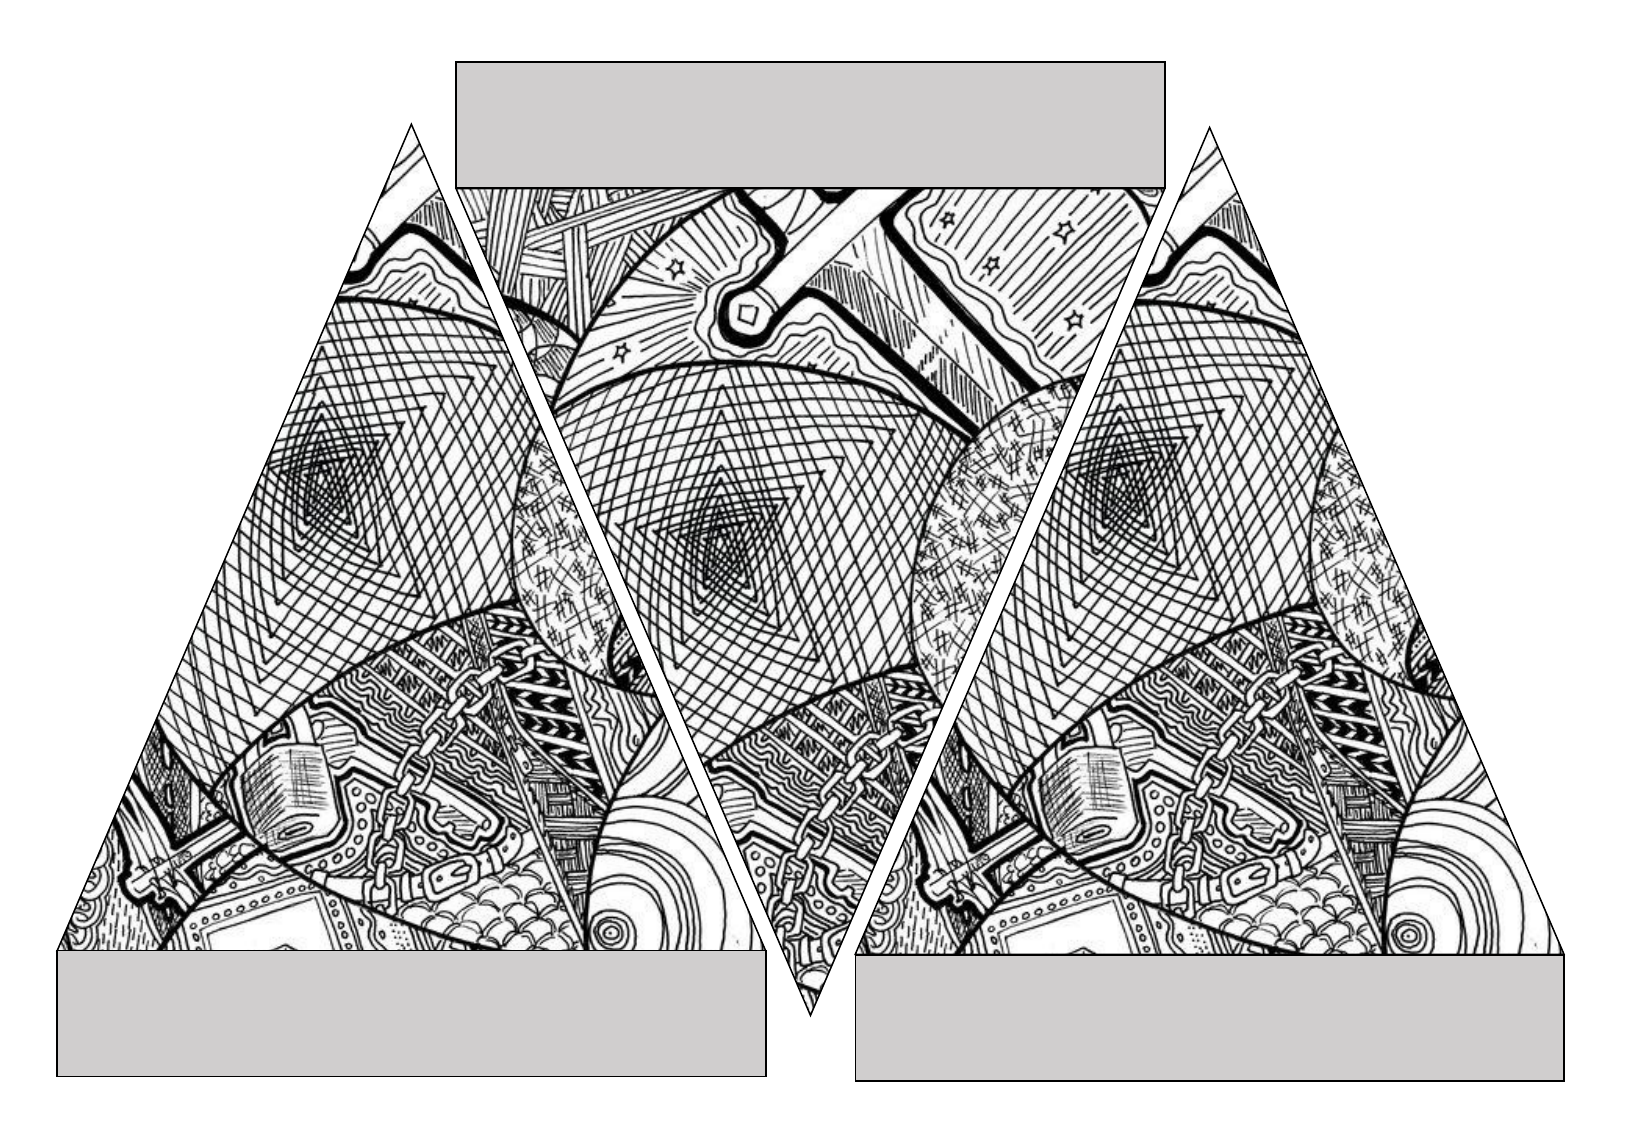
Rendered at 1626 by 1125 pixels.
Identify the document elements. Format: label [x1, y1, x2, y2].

text_box [456, 62, 1165, 1016]
text_box [855, 127, 1565, 1081]
text_box [57, 124, 766, 1077]
